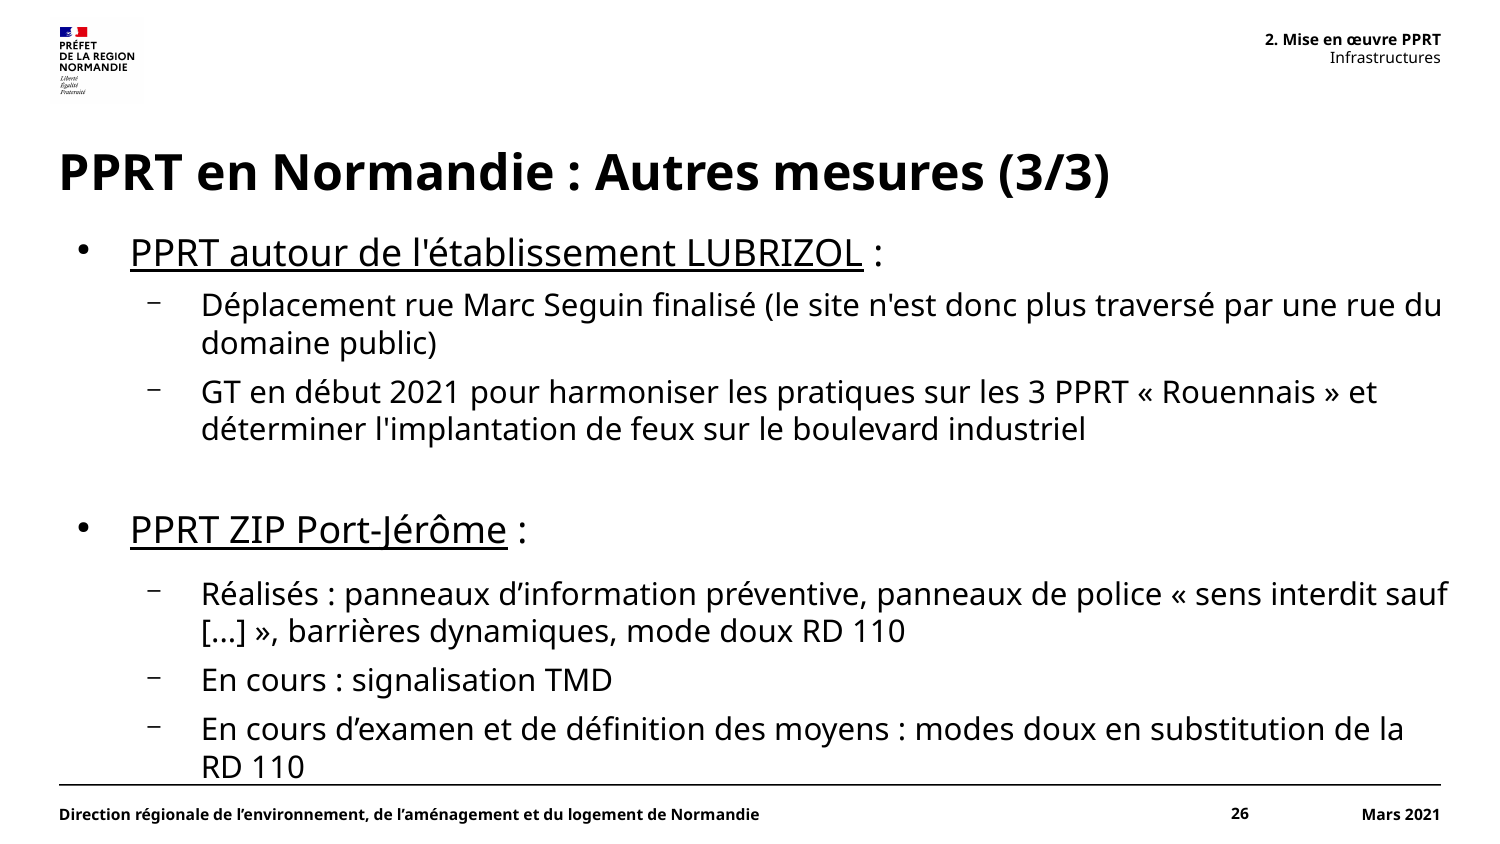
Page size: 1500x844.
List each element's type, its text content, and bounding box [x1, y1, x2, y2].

footer Direction régionale de l’environnement, de l’aménagement et du logement de Normandie [59, 784, 1027, 844]
picture [50, 17, 144, 104]
slide_number Mars 2021 [1249, 784, 1441, 844]
title PPRT en Normandie : Autres mesures (3/3) [59, 147, 1441, 266]
slide_number <numéro> [1027, 784, 1249, 844]
list Mise en œuvre PPRT Infrastructures [543, 29, 1441, 89]
list PPRT autour de l'établissement LUBRIZOL : Déplacement rue Marc Seguin finalisé (le site n'est donc plus traversé par une rue du domaine public) GT en début 2021 pour harmoniser les pratiques sur les 3 PPRT « Rouennais » et déterminer l'implantation de feux sur le boulevard industriel PPRT ZIP Port-Jérôme : Réalisés : panneaux d’information préventive, panneaux de police « sens interdit sauf [...] », barrières dynamiques, mode doux RD 110 En cours : signalisation TMD En cours d’examen et de définition des moyens : modes doux en substitution de la RD 110 [59, 228, 1454, 724]
